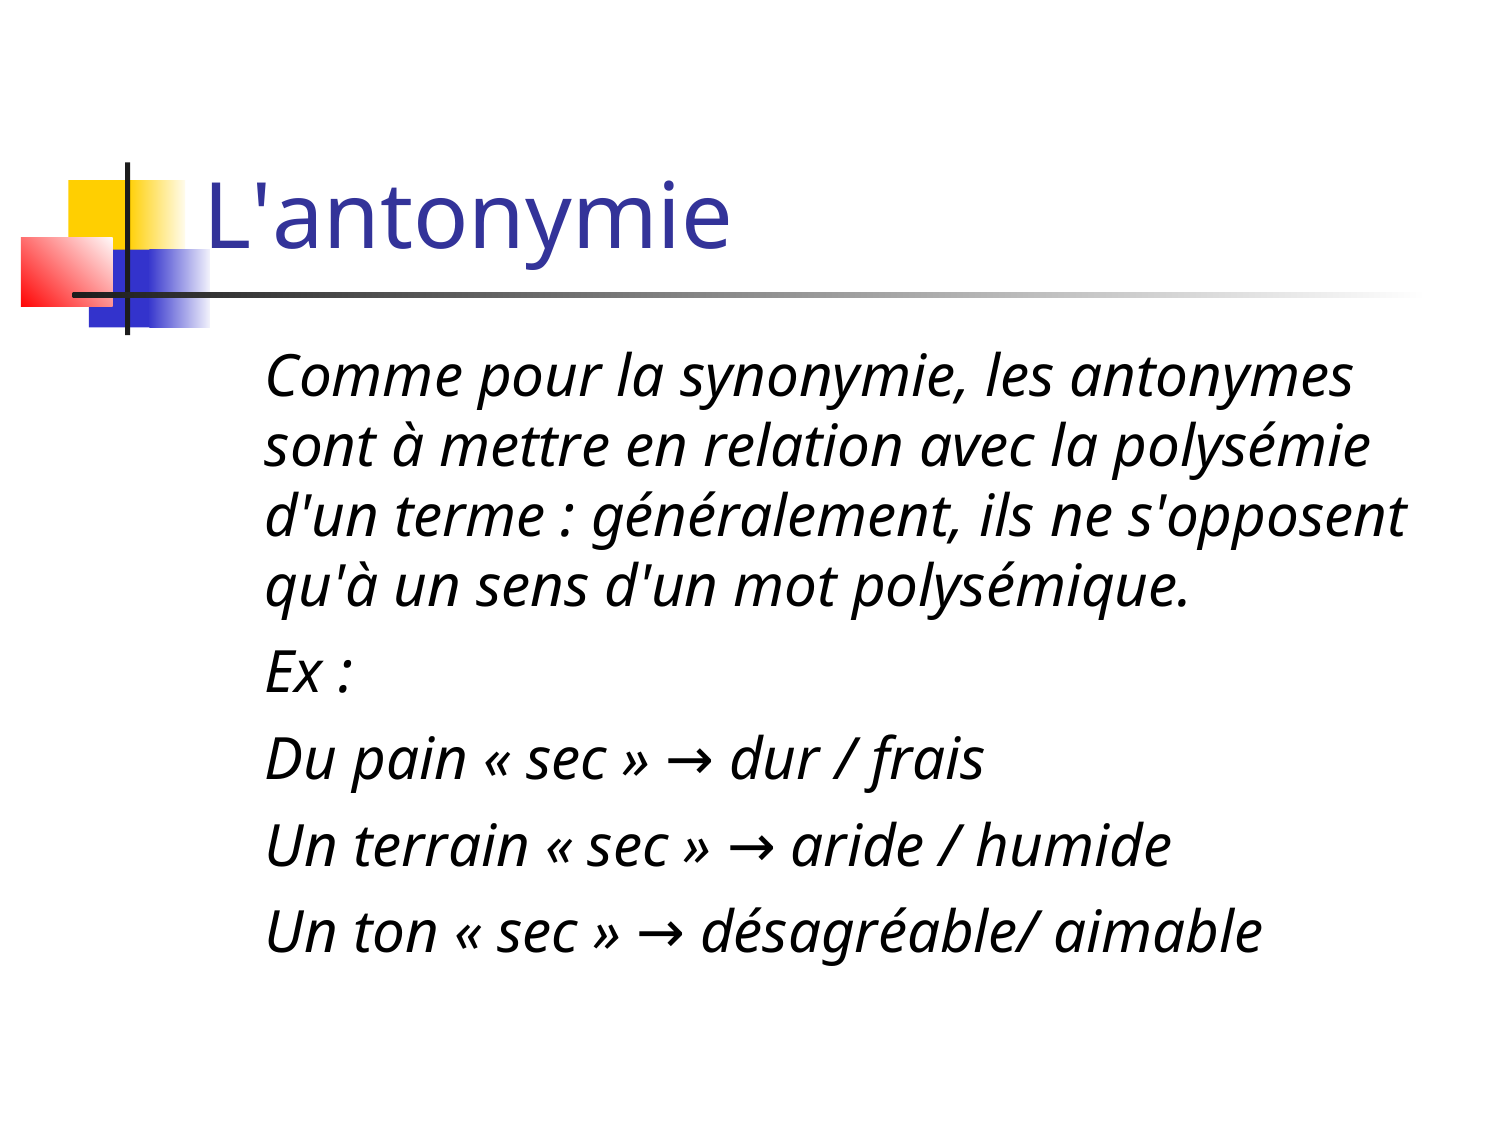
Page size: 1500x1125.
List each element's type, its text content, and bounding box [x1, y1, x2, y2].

list Comme pour la synonymie, les antonymes sont à mettre en relation avec la polysémie d'un terme : généralement, ils ne s'opposent qu'à un sens d'un mot polysémique. Ex : Du pain « sec » → dur / frais Un terrain « sec » → aride / humide Un ton « sec » → désagréable/ aimable [193, 330, 1469, 1006]
title L'antonymie [188, 35, 1467, 275]
